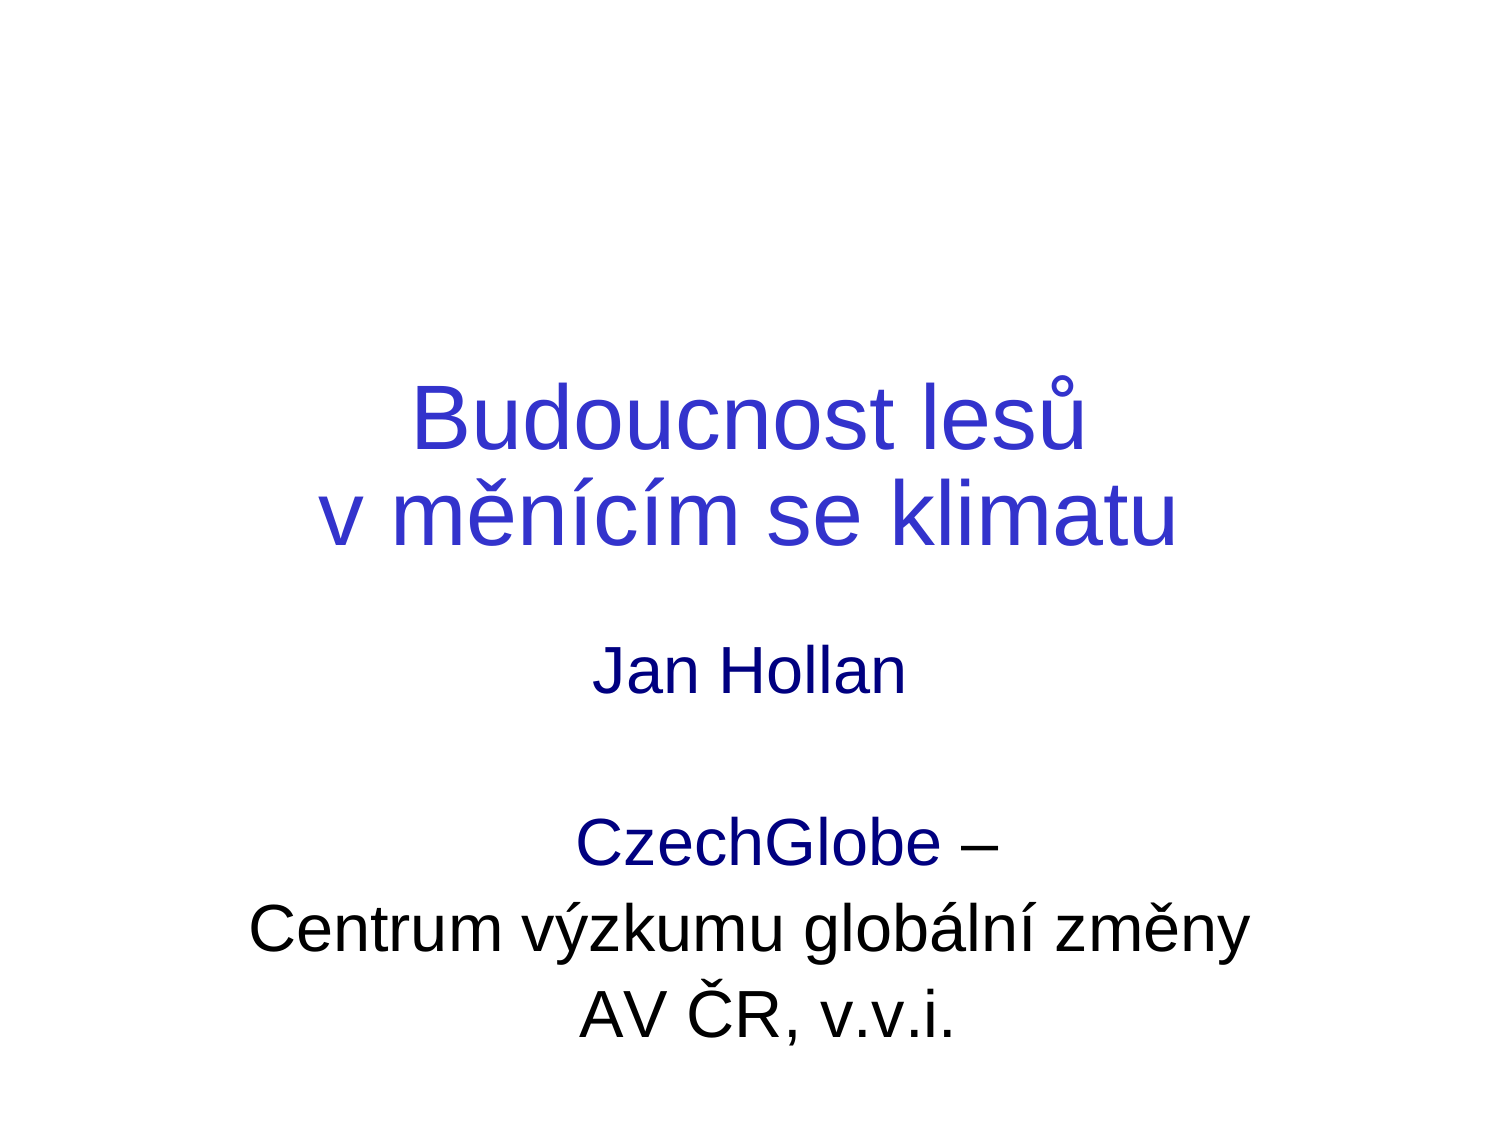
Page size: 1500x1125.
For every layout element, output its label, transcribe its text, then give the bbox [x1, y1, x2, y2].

title Budoucnost lesů v měnícím se klimatu [112, 369, 1388, 568]
subtitle Jan Hollan CzechGlobe – Centrum výzkumu globální změny AV ČR, v.v.i. [225, 637, 1276, 1057]
